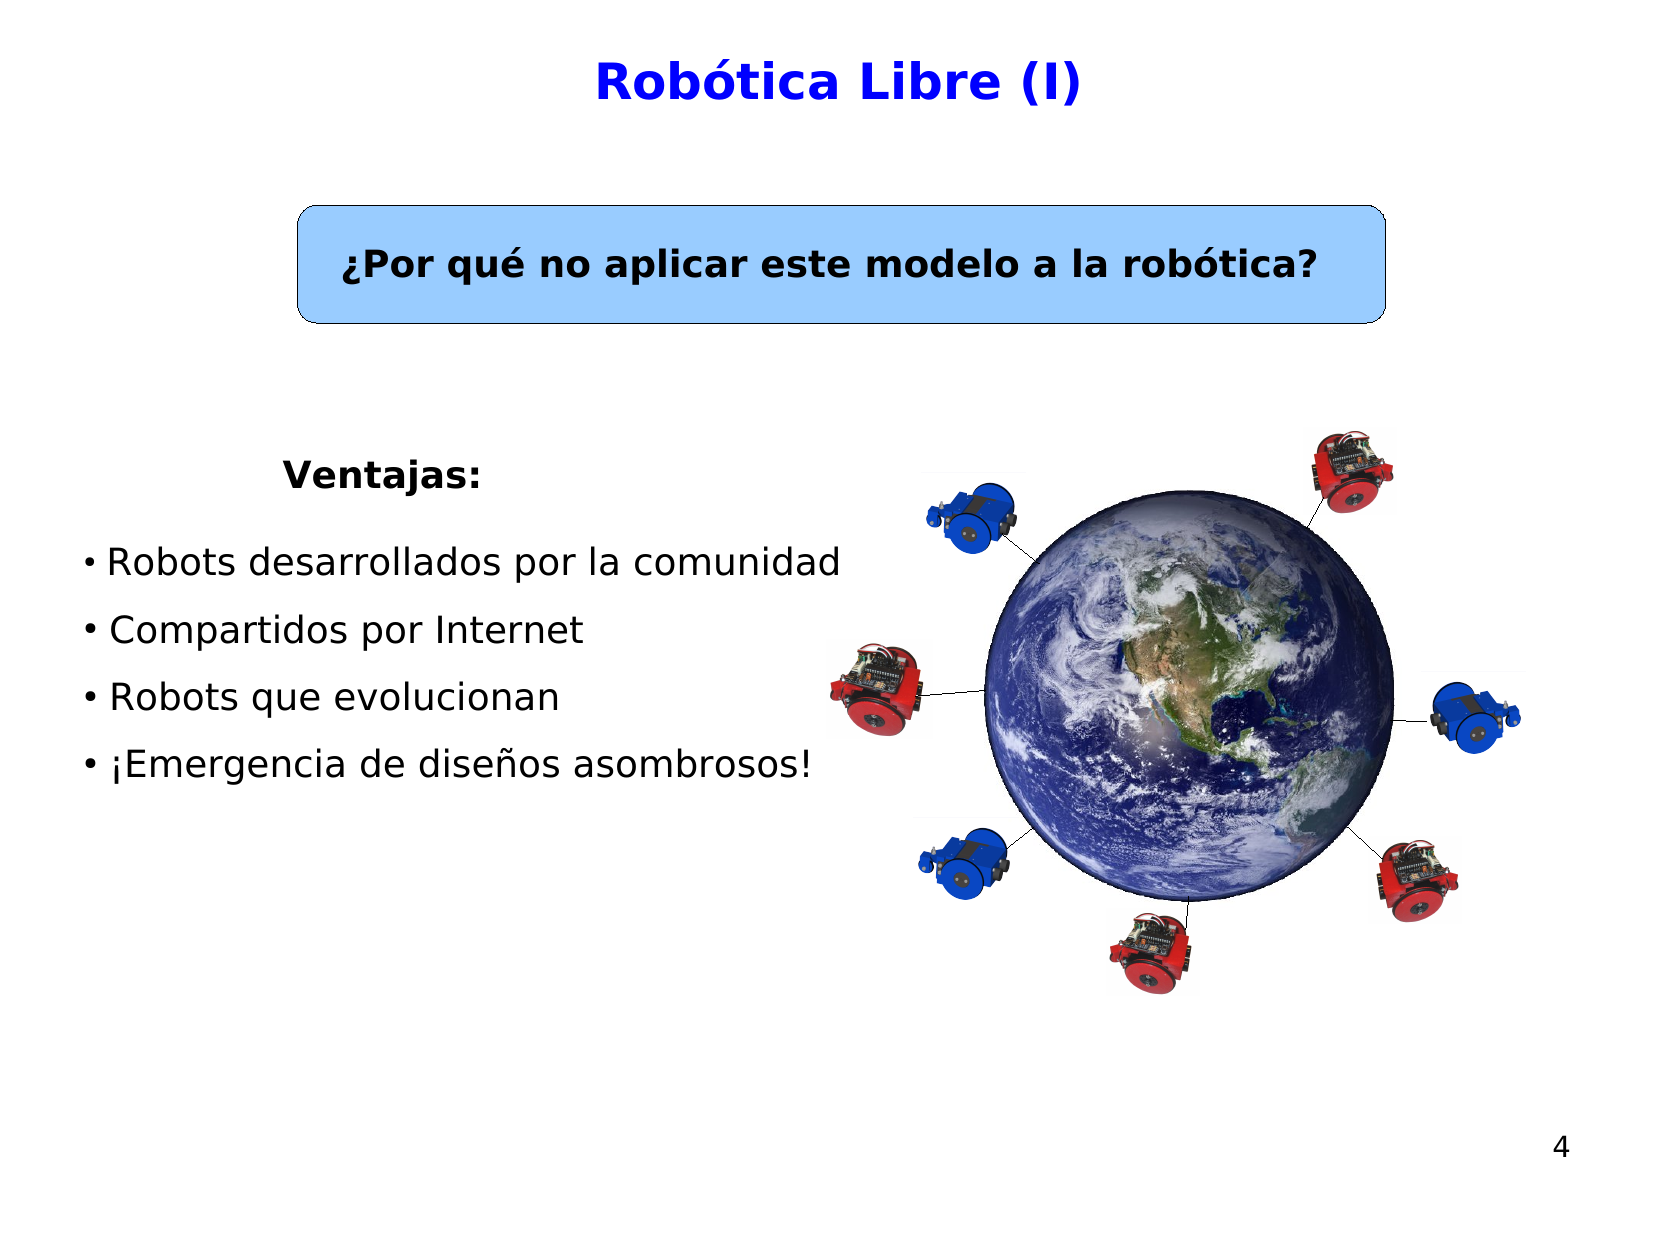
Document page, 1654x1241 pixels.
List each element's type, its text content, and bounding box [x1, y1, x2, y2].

text_box [297, 205, 1386, 324]
picture [913, 427, 1462, 996]
picture [1421, 671, 1526, 760]
text_box Robótica Libre (I) [579, 46, 1182, 120]
picture [826, 639, 933, 739]
text_box Ventajas: [267, 446, 498, 505]
text_box ¿Por qué no aplicar este modelo a la robótica? [312, 235, 1351, 362]
text_box Robots desarrollados por la comunidad Compartidos por Internet Robots que evolucionan ¡Emergencia de diseños asombrosos! [69, 533, 932, 794]
